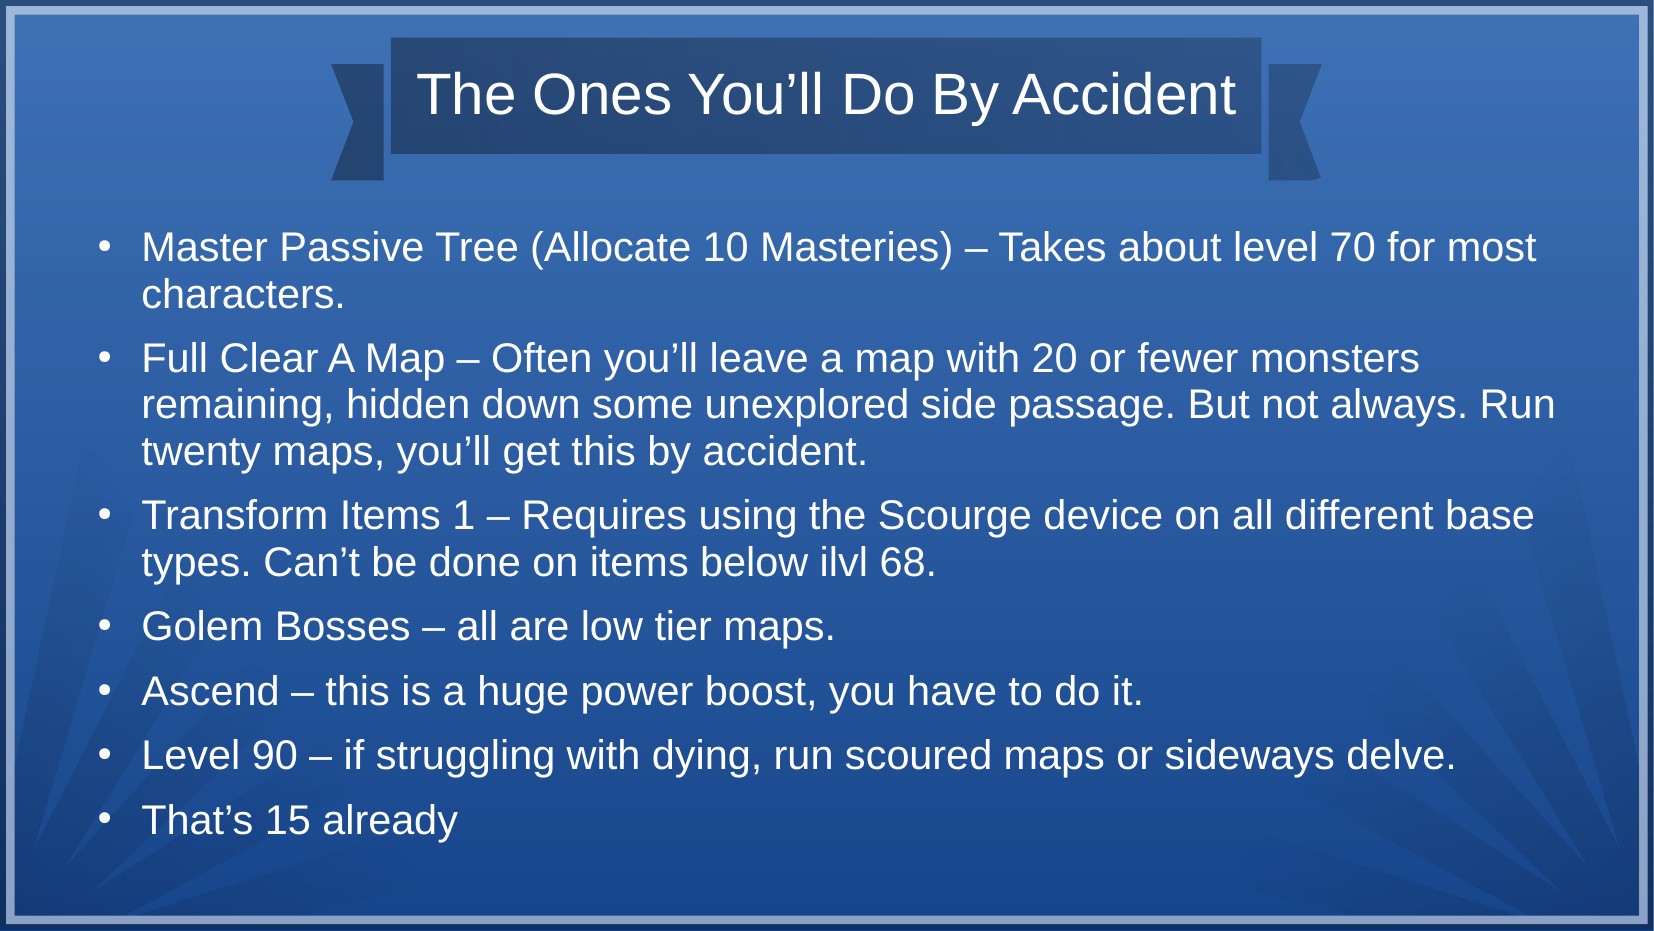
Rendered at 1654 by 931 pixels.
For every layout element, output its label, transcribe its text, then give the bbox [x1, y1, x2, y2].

title The Ones You’ll Do By Accident [389, 35, 1264, 154]
list Master Passive Tree (Allocate 10 Masteries) – Takes about level 70 for most characters. Full Clear A Map – Often you’ll leave a map with 20 or fewer monsters remaining, hidden down some unexplored side passage. But not always. Run twenty maps, you’ll get this by accident. Transform Items 1 – Requires using the Scourge device on all different base types. Can’t be done on items below ilvl 68. Golem Bosses – all are low tier maps. Ascend – this is a huge power boost, you have to do it. Level 90 – if struggling with dying, run scoured maps or sideways delve. That’s 15 already [82, 224, 1571, 848]
